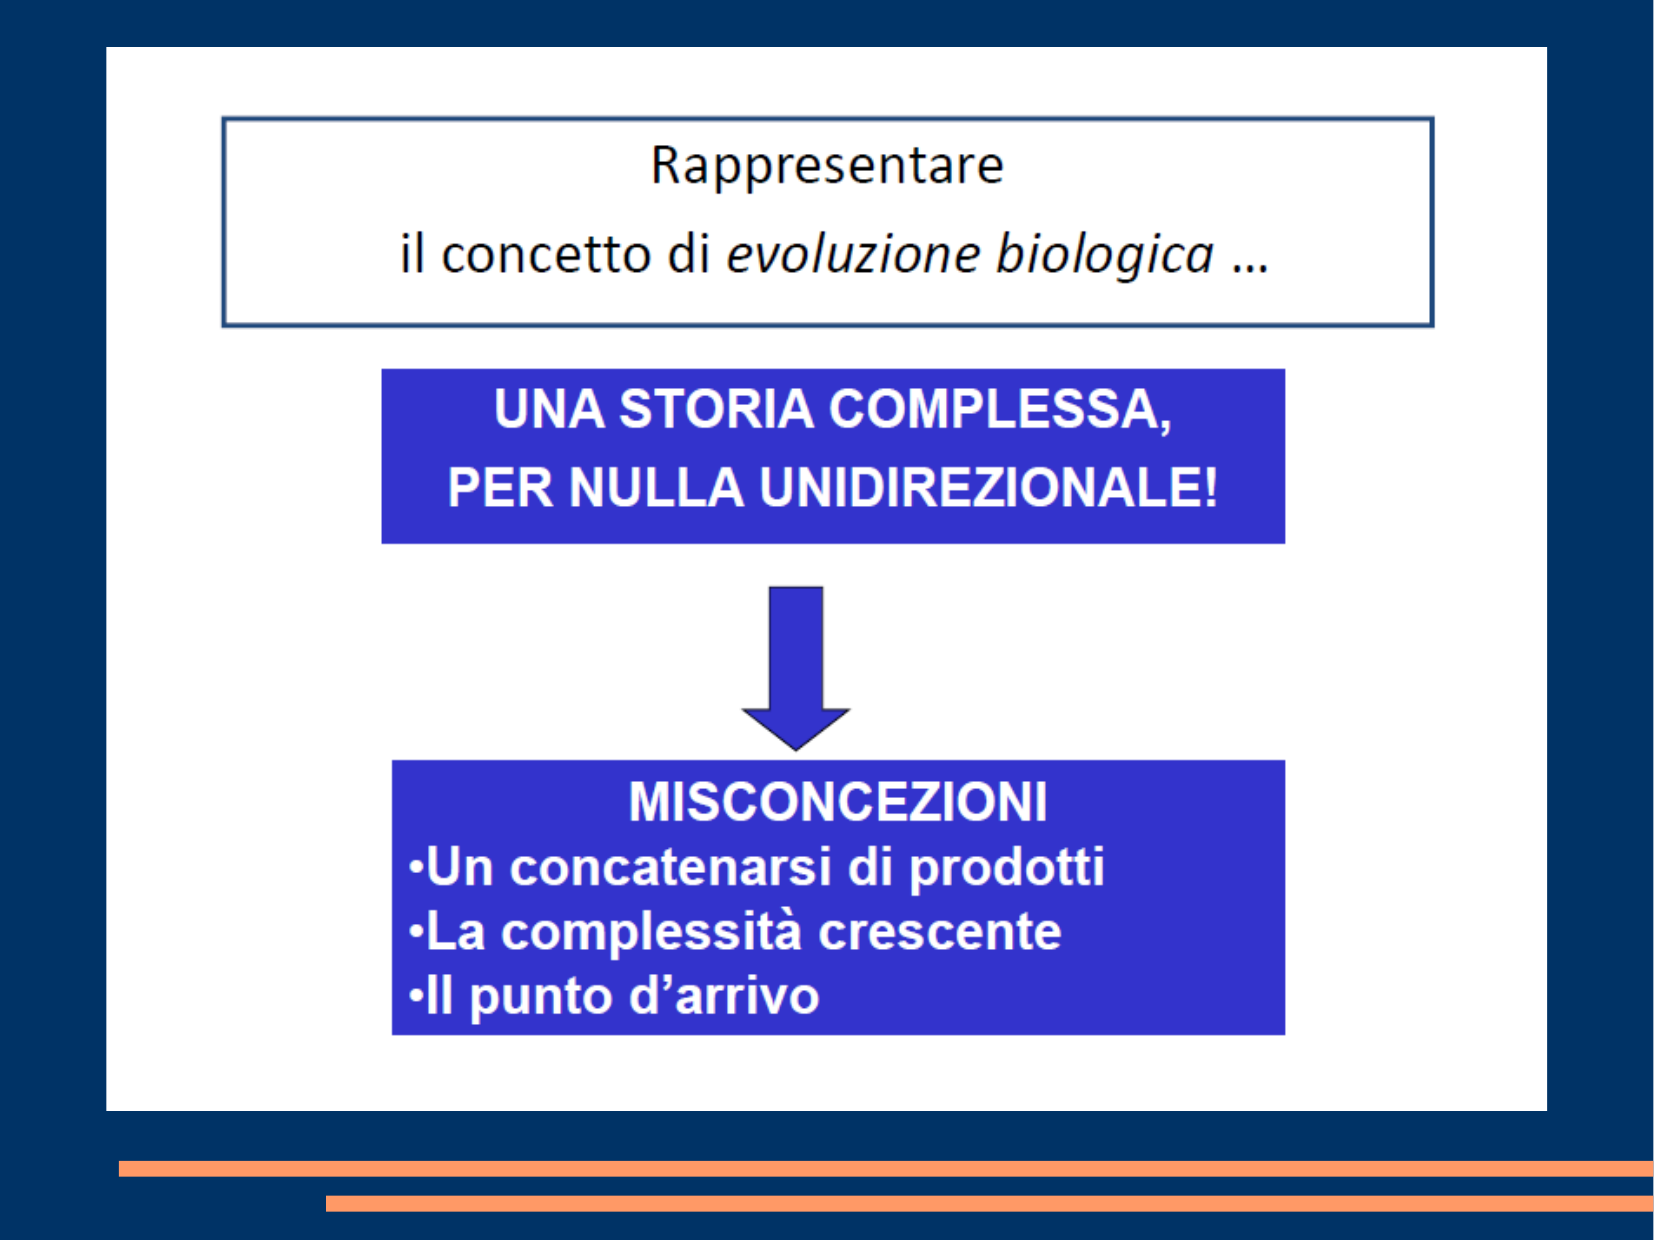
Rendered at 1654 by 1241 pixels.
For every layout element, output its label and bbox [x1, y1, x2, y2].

picture [106, 47, 1548, 1111]
